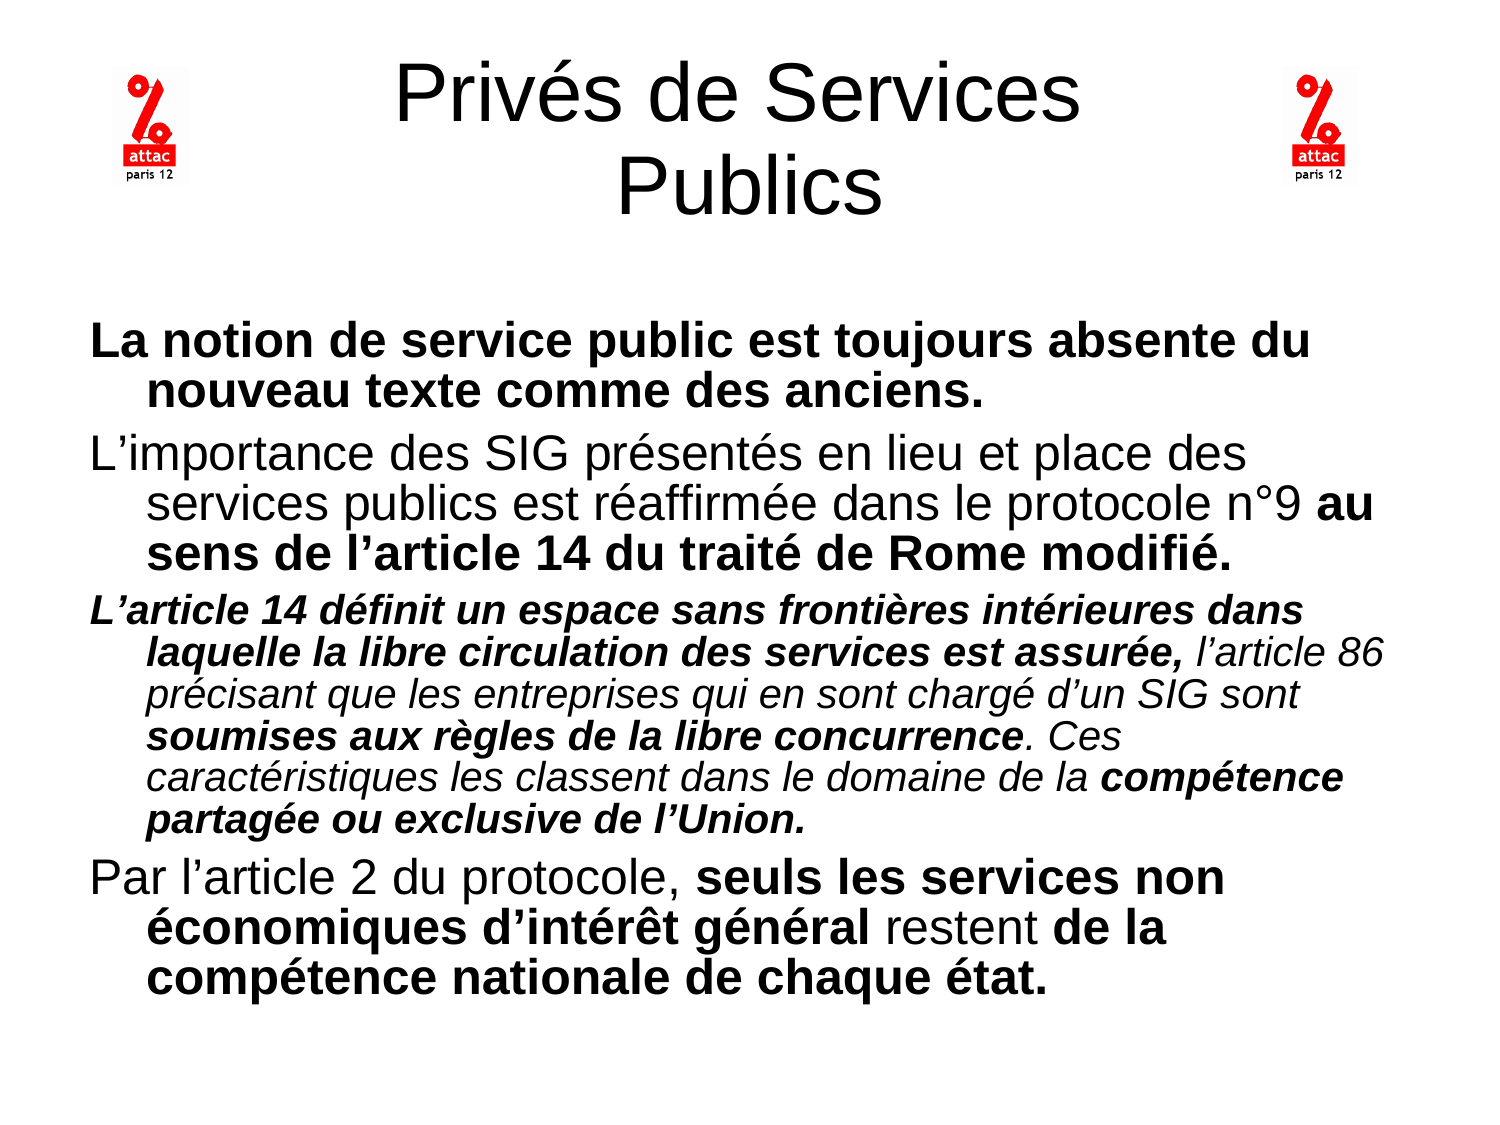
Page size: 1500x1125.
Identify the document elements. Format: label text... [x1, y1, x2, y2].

list La notion de service public est toujours absente du nouveau texte comme des anciens. L’importance des SIG présentés en lieu et place des services publics est réaffirmée dans le protocole n°9 au sens de l’article 14 du traité de Rome modifié. L’article 14 définit un espace sans frontières intérieures dans laquelle la libre circulation des services est assurée, l’article 86 précisant que les entreprises qui en sont chargé d’un SIG sont soumises aux règles de la libre concurrence. Ces caractéristiques les classent dans le domaine de la compétence partagée ou exclusive de l’Union. Par l’article 2 du protocole, seuls les services non économiques d’intérêt général restent de la compétence nationale de chaque état. [75, 309, 1426, 1083]
picture [112, 66, 189, 185]
title Privés de Services Publics [75, 31, 1426, 247]
picture [1281, 66, 1358, 185]
